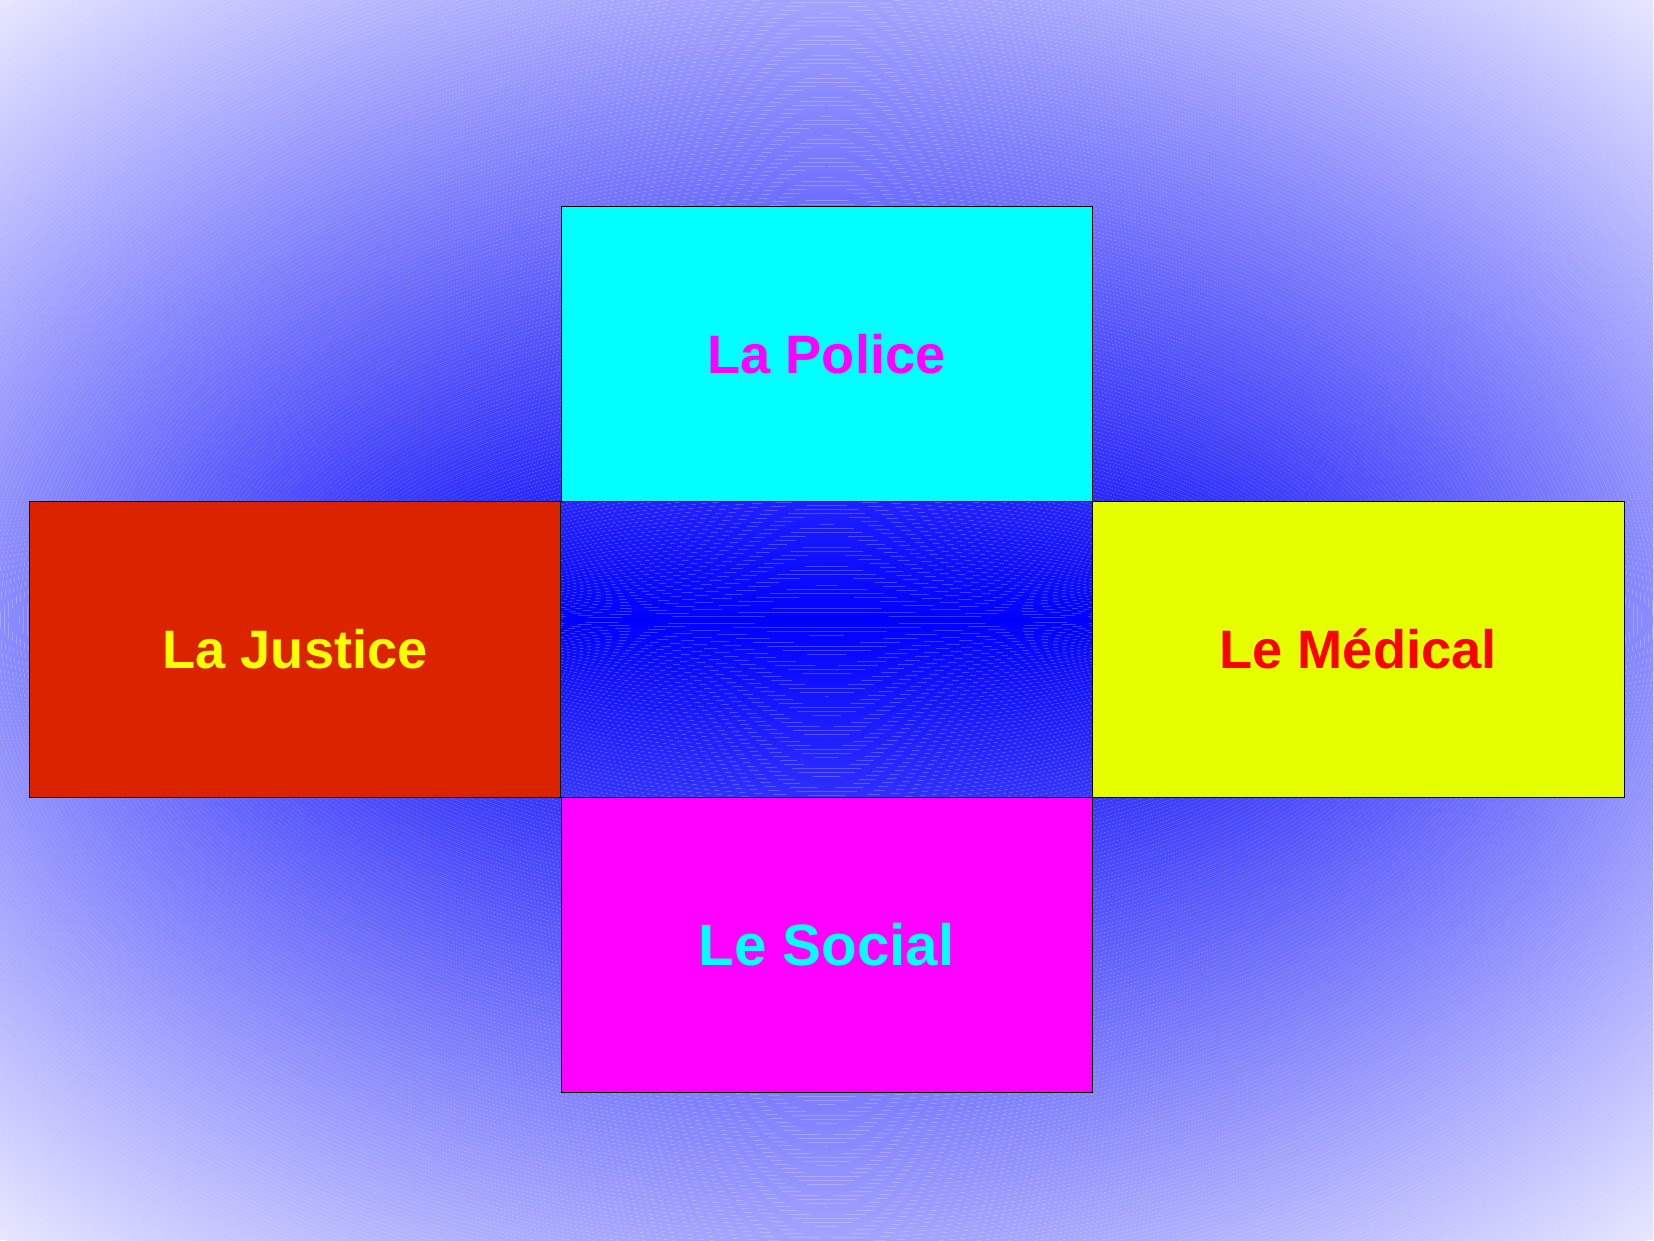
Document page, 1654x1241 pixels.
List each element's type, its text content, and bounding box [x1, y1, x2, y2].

text_box [324, 798, 561, 876]
text_box Le Social [561, 797, 1093, 1093]
text_box [1093, 798, 1447, 876]
text_box [561, 738, 1092, 797]
text_box Le Médical [1092, 501, 1625, 798]
text_box La Police [561, 206, 1093, 502]
text_box [354, 29, 1329, 409]
text_box La Justice [29, 501, 561, 798]
